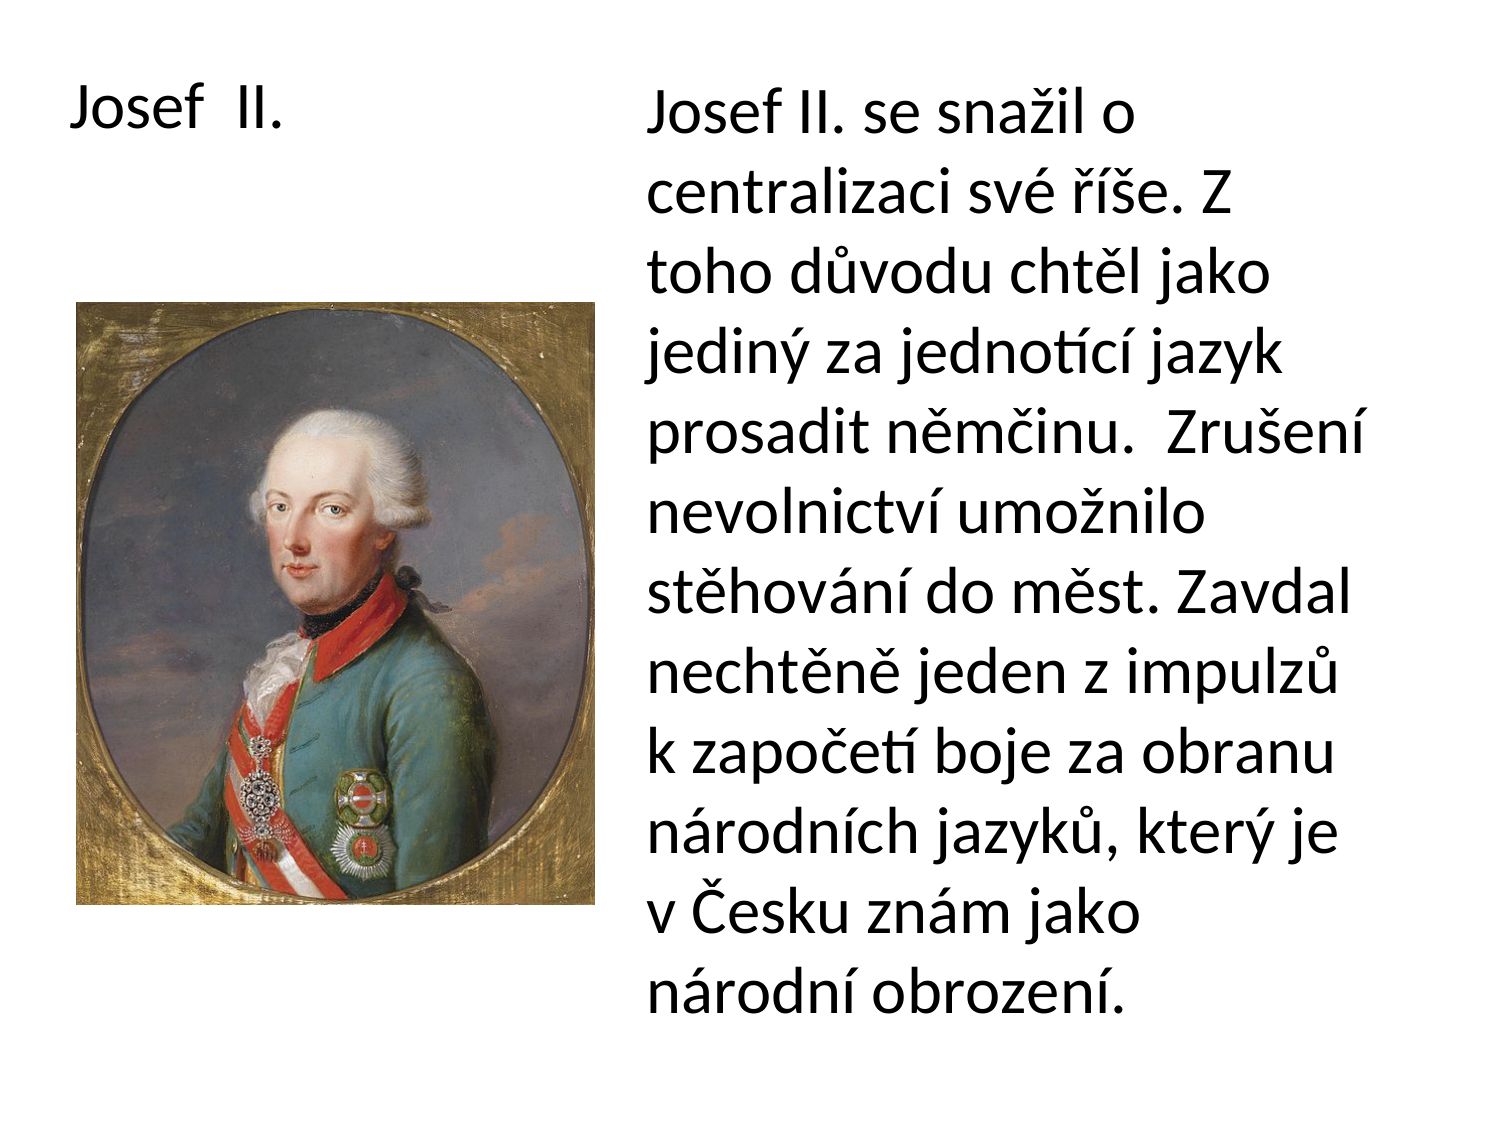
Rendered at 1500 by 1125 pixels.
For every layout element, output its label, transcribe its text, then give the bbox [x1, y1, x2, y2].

picture [76, 302, 595, 905]
text_box Josef II. se snažil o centralizaci své říše. Z toho důvodu chtěl jako jediný za jednotící jazyk prosadit němčinu. Zrušení nevolnictví umožnilo stěhování do měst. Zavdal nechtěně jeden z impulzů k započetí boje za obranu národních jazyků, který je v Česku znám jako národní obrození. [631, 59, 1382, 1035]
text_box Josef II. [54, 54, 301, 151]
